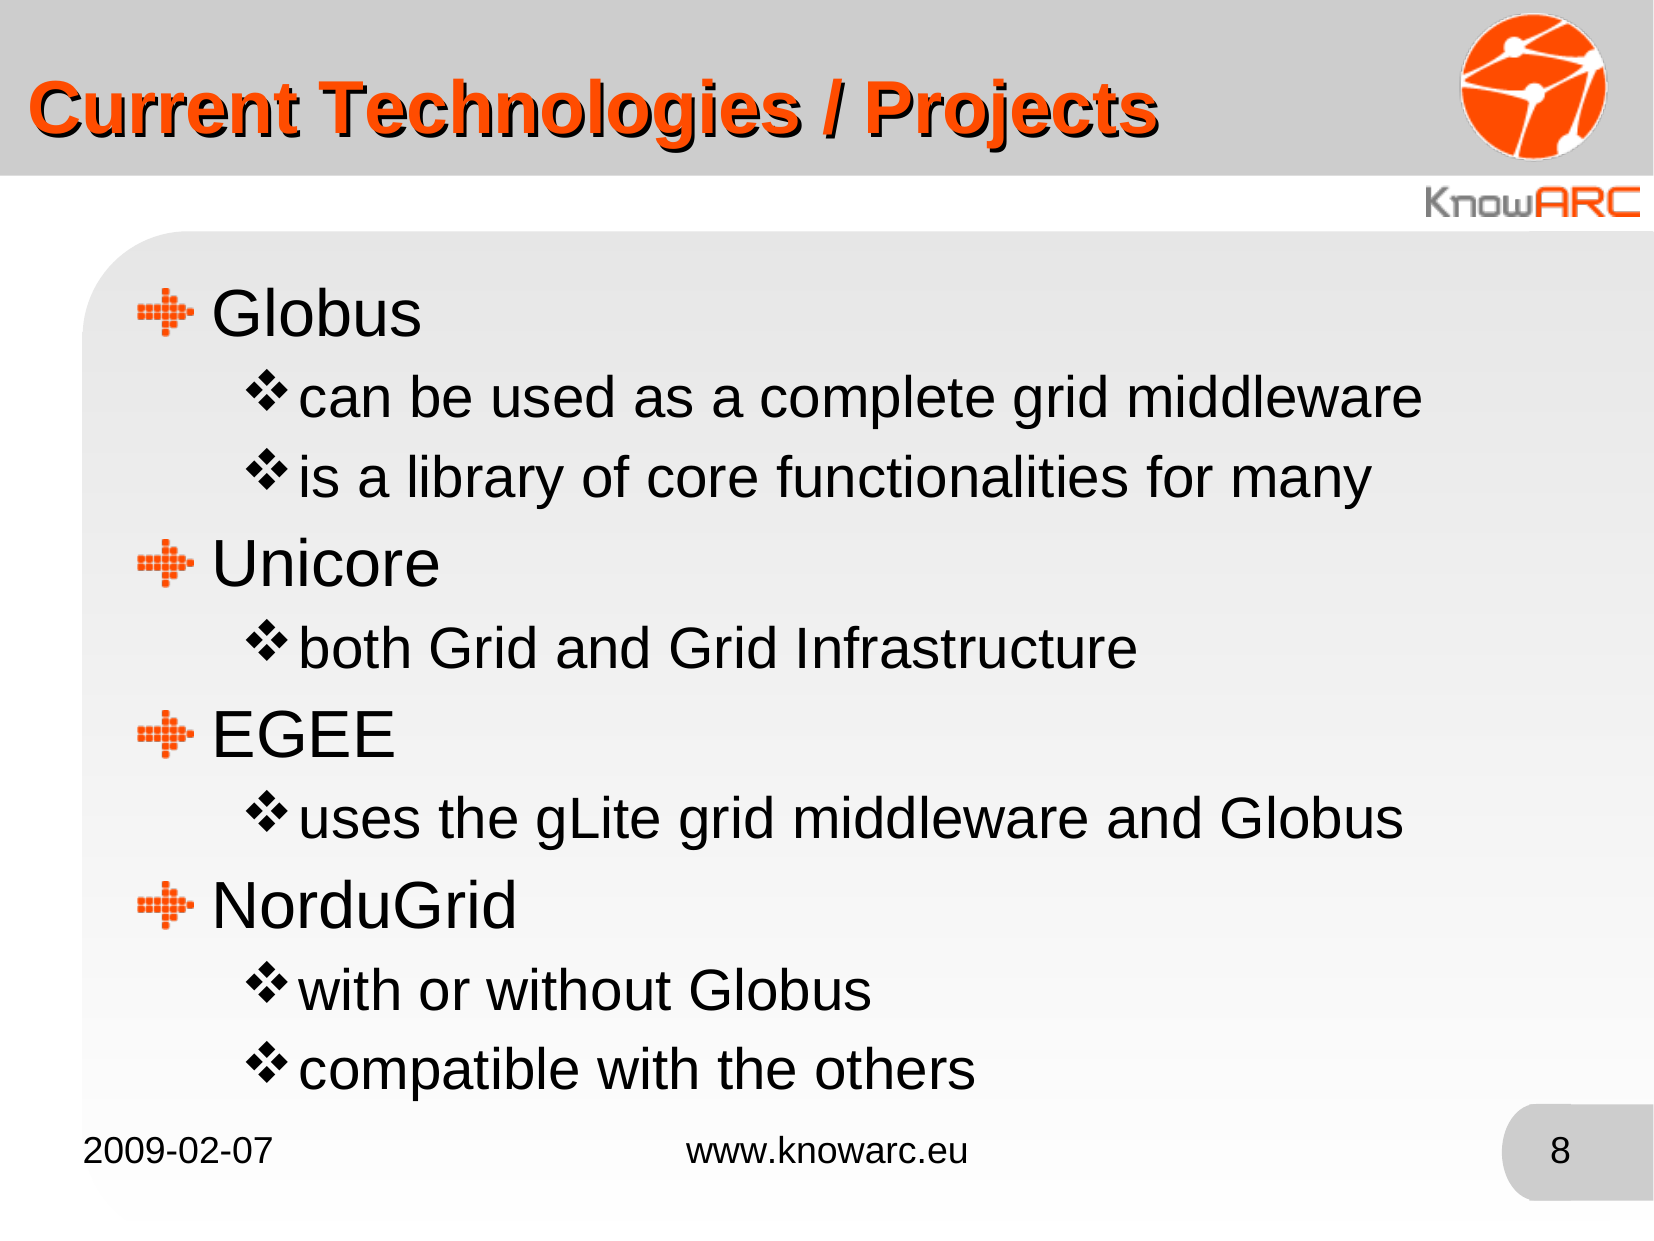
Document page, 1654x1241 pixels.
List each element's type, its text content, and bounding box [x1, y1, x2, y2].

title Current Technologies / Projects [27, 0, 1365, 216]
picture [1426, 13, 1640, 217]
list Globus can be used as a complete grid middleware is a library of core functionalities for many Unicore both Grid and Grid Infrastructure EGEE uses the gLite grid middleware and Globus NorduGrid with or without Globus compatible with the others [137, 275, 1571, 1102]
